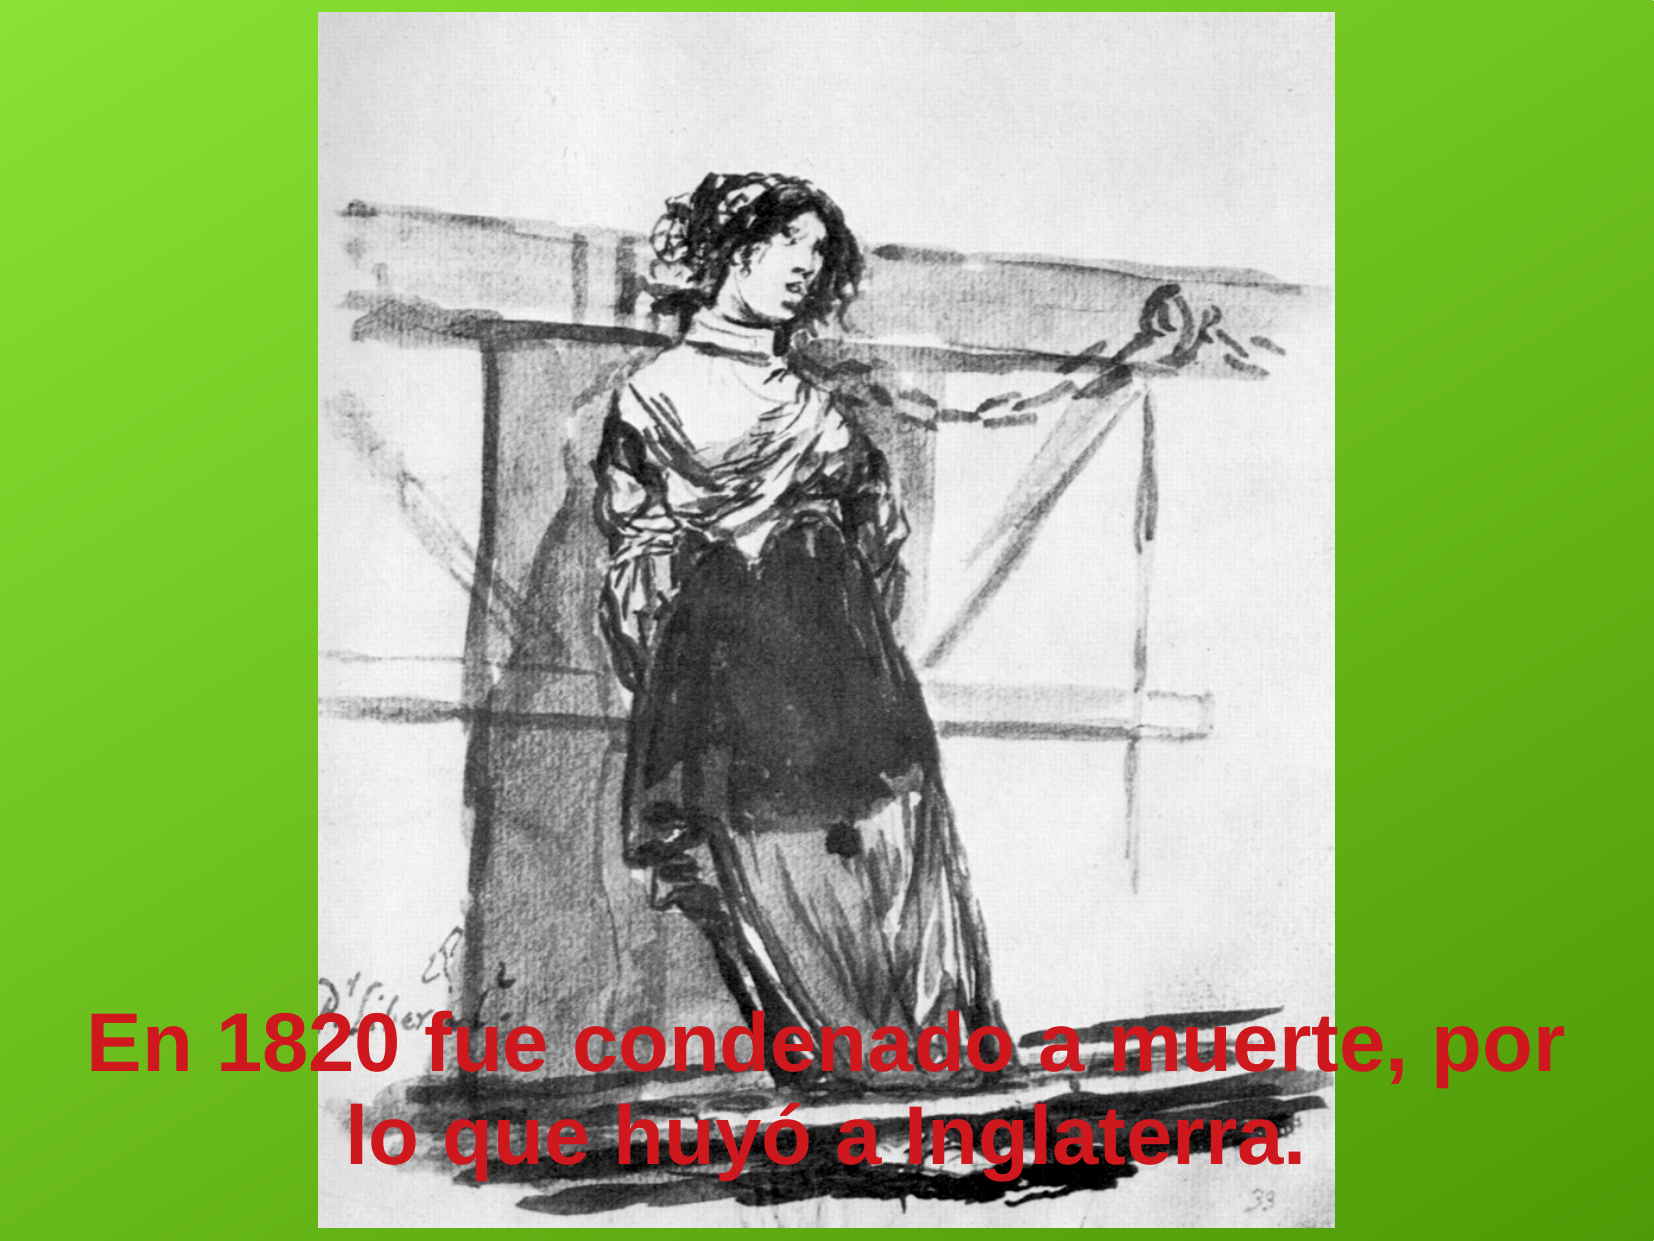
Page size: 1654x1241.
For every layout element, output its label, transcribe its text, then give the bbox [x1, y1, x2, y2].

picture [318, 12, 1335, 985]
picture [318, 1193, 1335, 1228]
title En 1820 fue condenado a muerte, por lo que huyó a Inglaterra. [82, 985, 1571, 1193]
